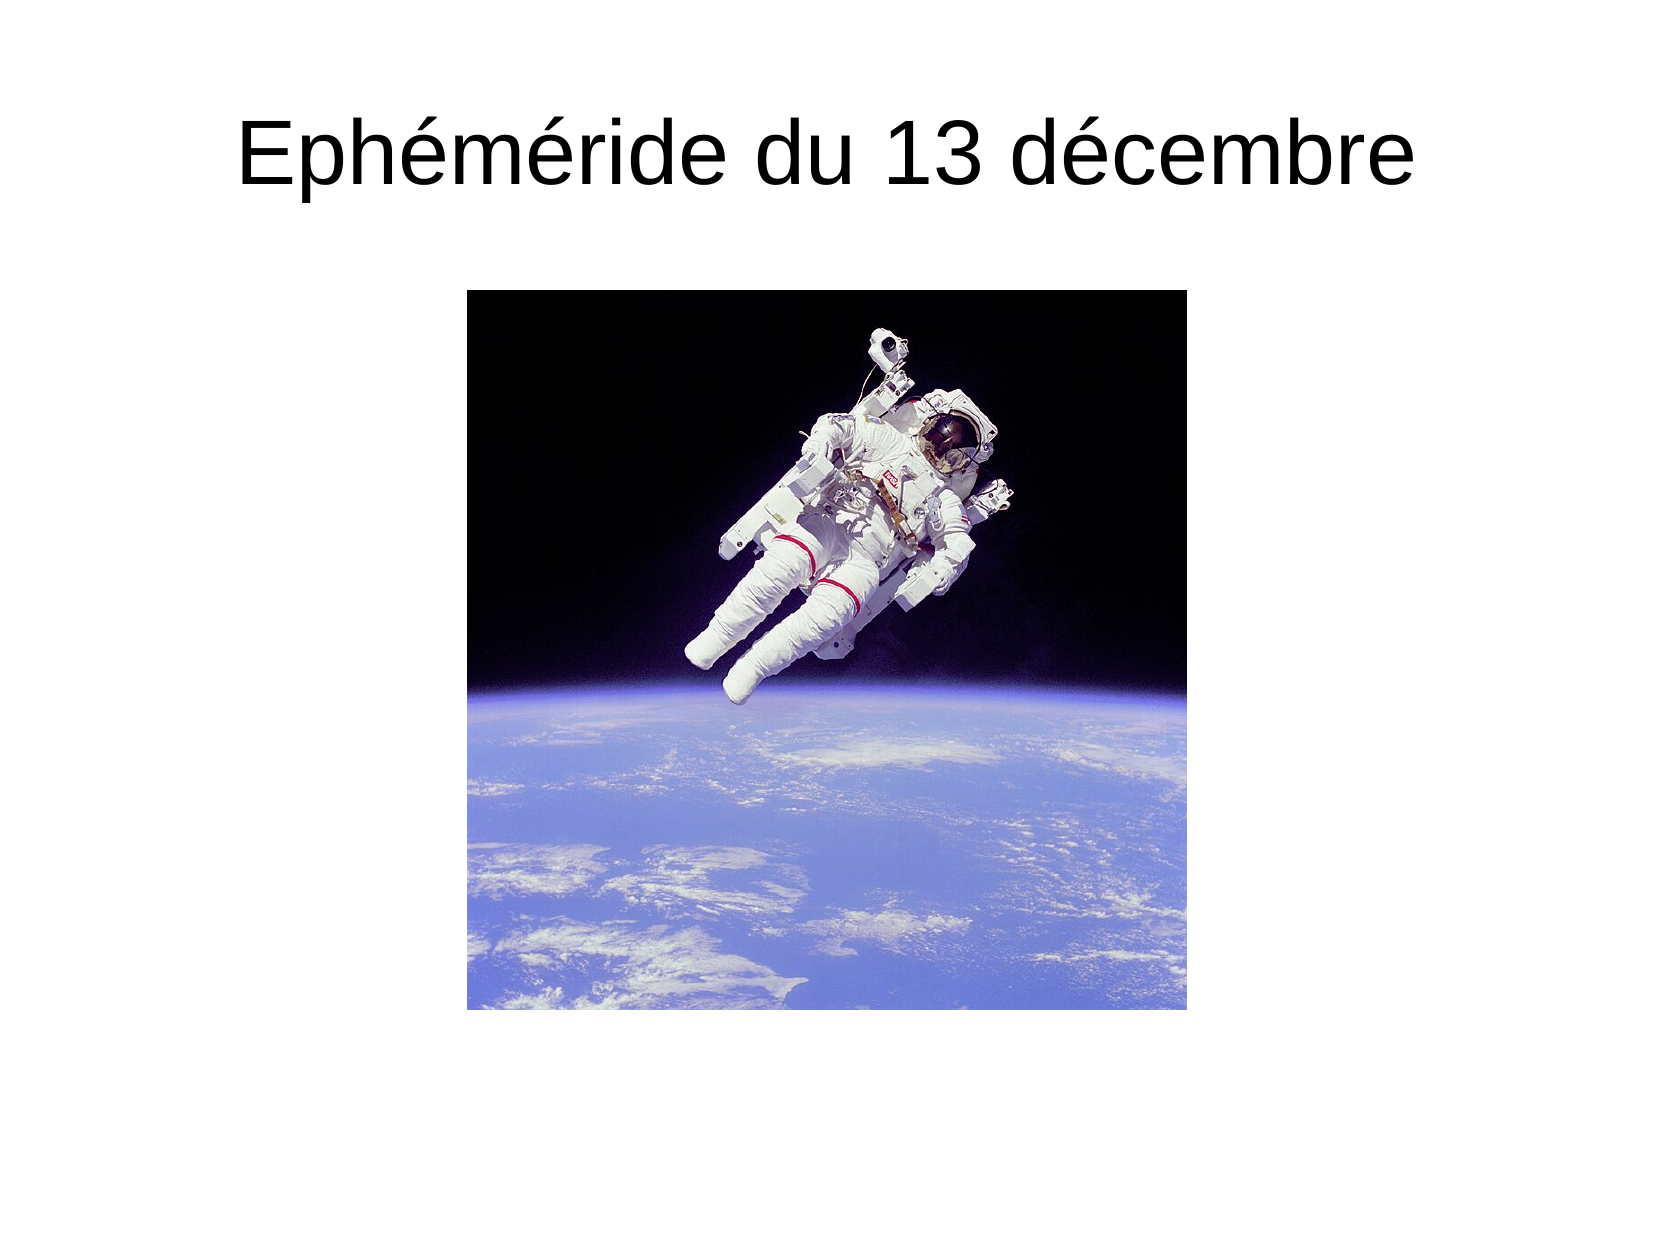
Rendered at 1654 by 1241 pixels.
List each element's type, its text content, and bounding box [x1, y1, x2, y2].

picture [467, 290, 1187, 1010]
title Ephéméride du 13 décembre [82, 49, 1571, 257]
